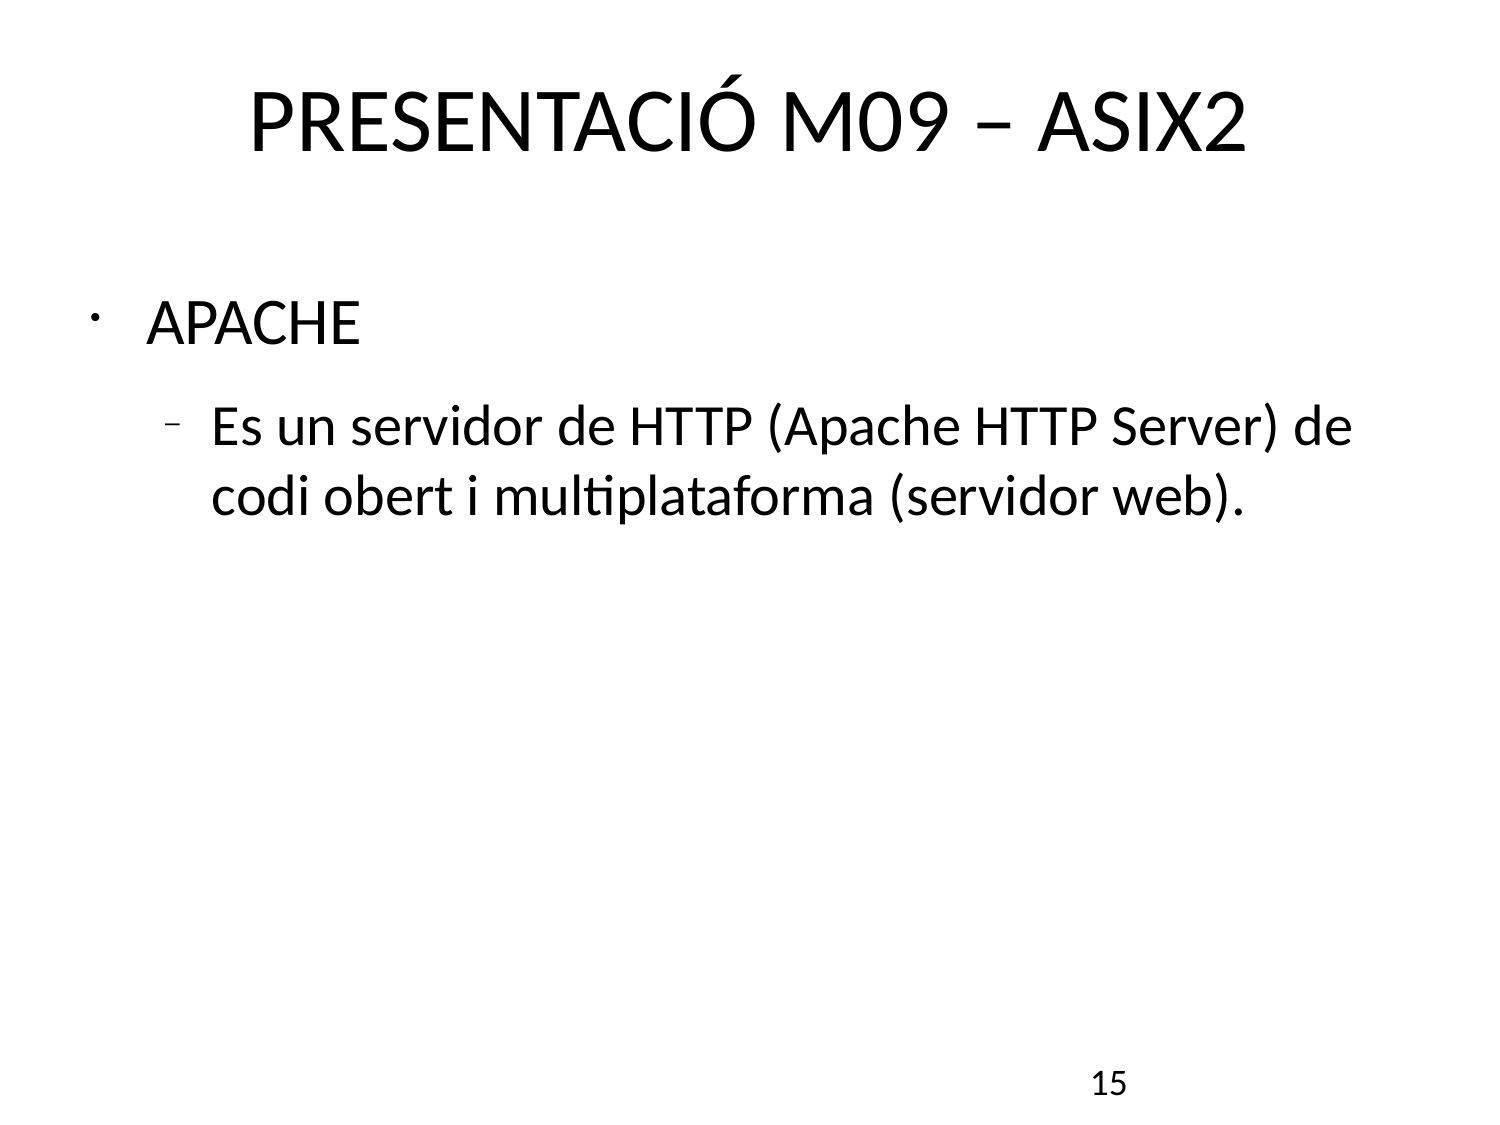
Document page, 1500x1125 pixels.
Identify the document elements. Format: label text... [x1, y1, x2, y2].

title PRESENTACIÓ M09 – ASIX2 [75, 45, 1425, 233]
list APACHE Es un servidor de HTTP (Apache HTTP Server) de codi obert i multiplataforma (servidor web). [75, 262, 1425, 1005]
